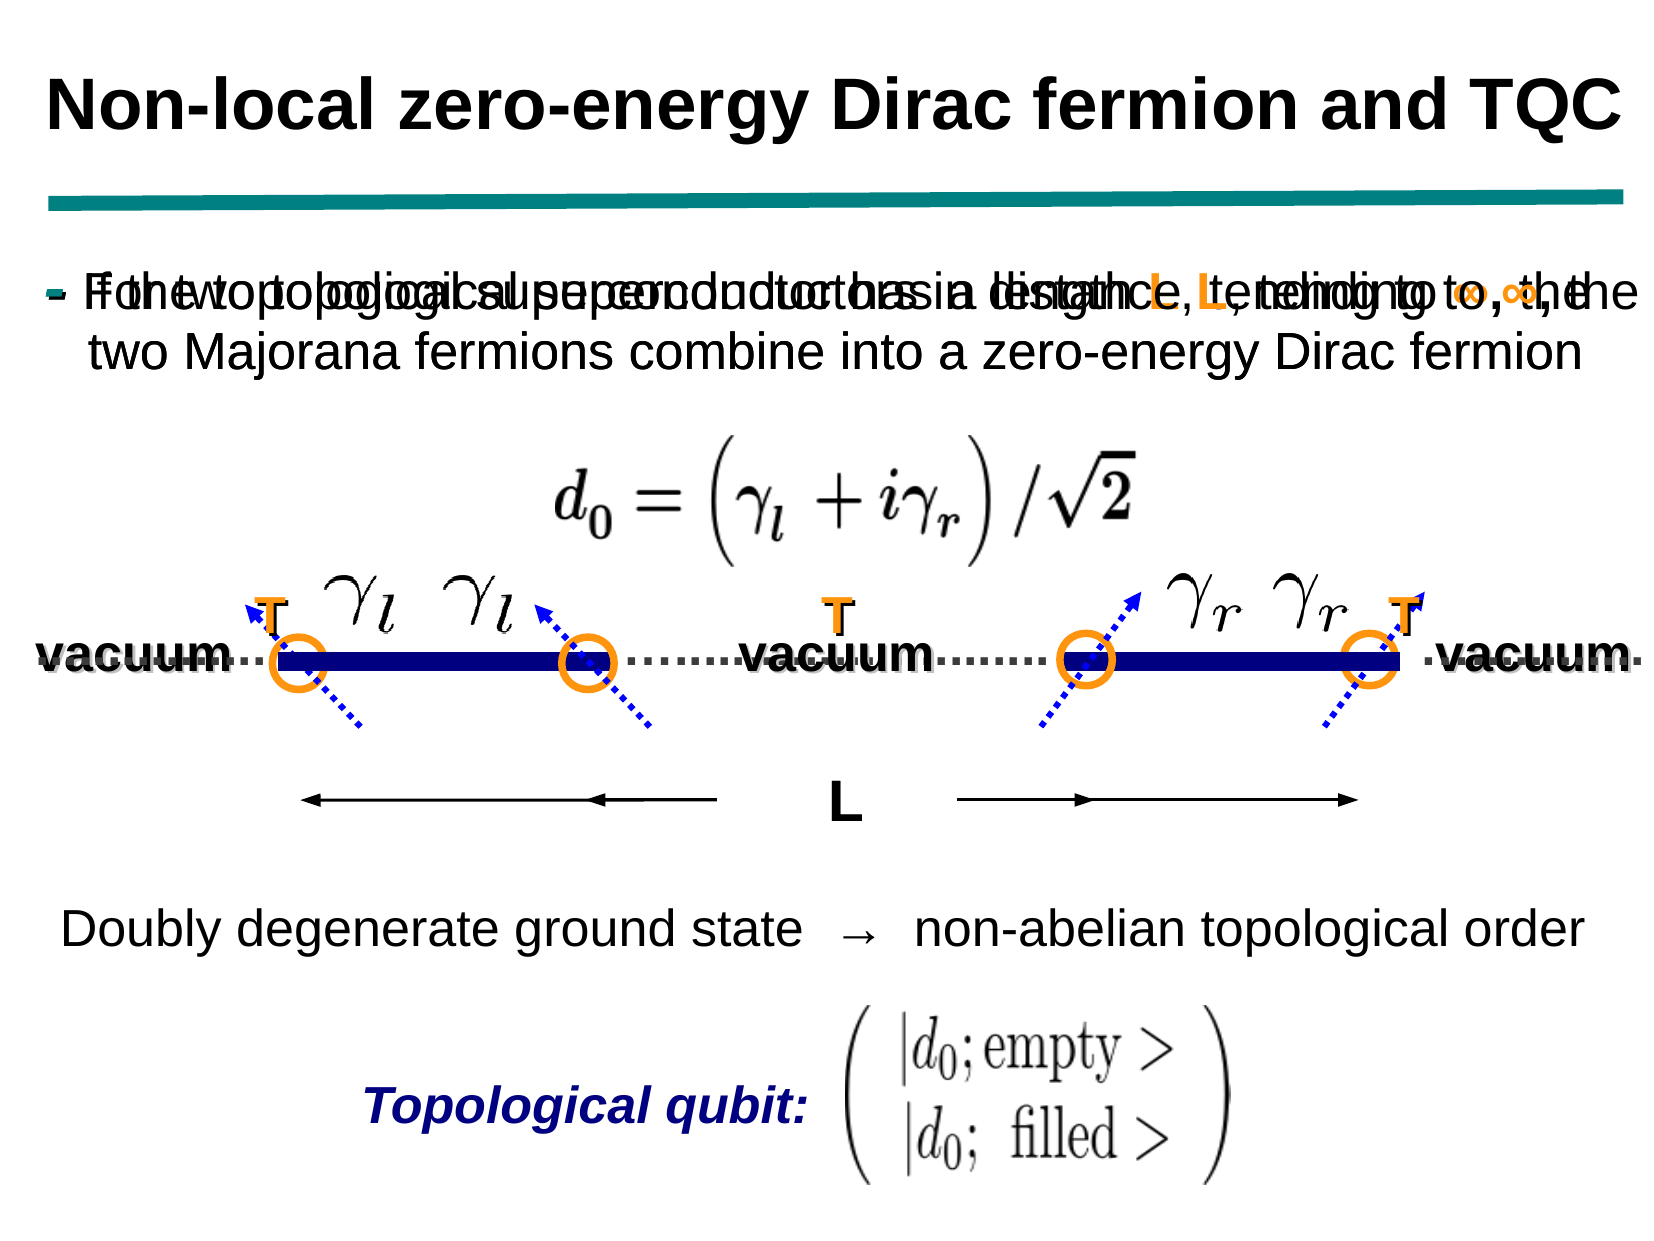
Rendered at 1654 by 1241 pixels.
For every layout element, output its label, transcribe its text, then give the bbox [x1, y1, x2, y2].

picture [555, 435, 1141, 567]
text_box - For two topological superconductors in distance L, tending to ∞, the two Majorana fermions combine into a zero-energy Dirac fermion [29, 245, 1654, 389]
text_box Non-local zero-energy Dirac fermion and TQC [30, 35, 1654, 160]
picture [14, 573, 1654, 841]
text_box Doubly degenerate ground state → non-abelian topological order [45, 891, 1601, 965]
text_box Topological qubit: [346, 1069, 825, 1143]
picture [845, 1005, 1231, 1186]
